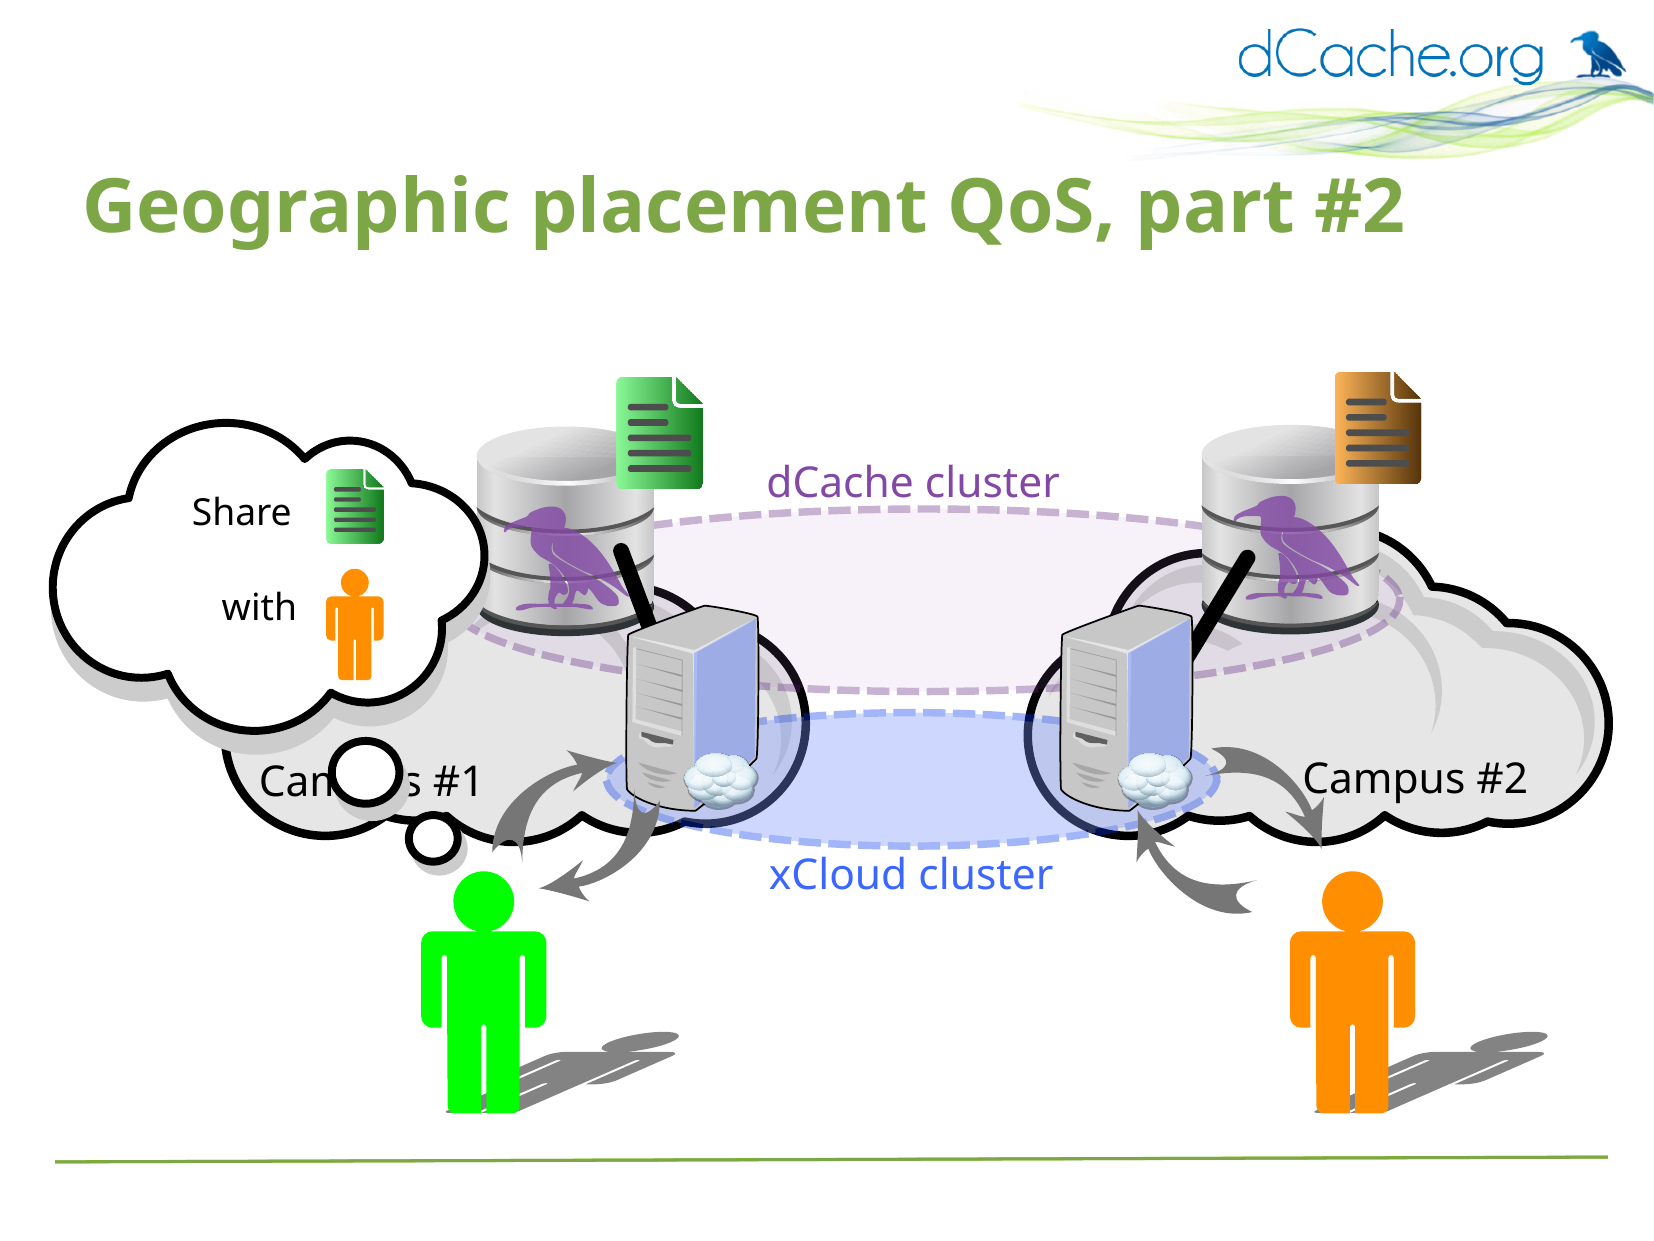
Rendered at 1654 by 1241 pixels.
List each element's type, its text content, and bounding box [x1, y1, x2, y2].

title Geographic placement QoS, part #2 [82, 155, 1605, 252]
picture [48, 360, 1613, 1131]
picture [956, 16, 1654, 169]
